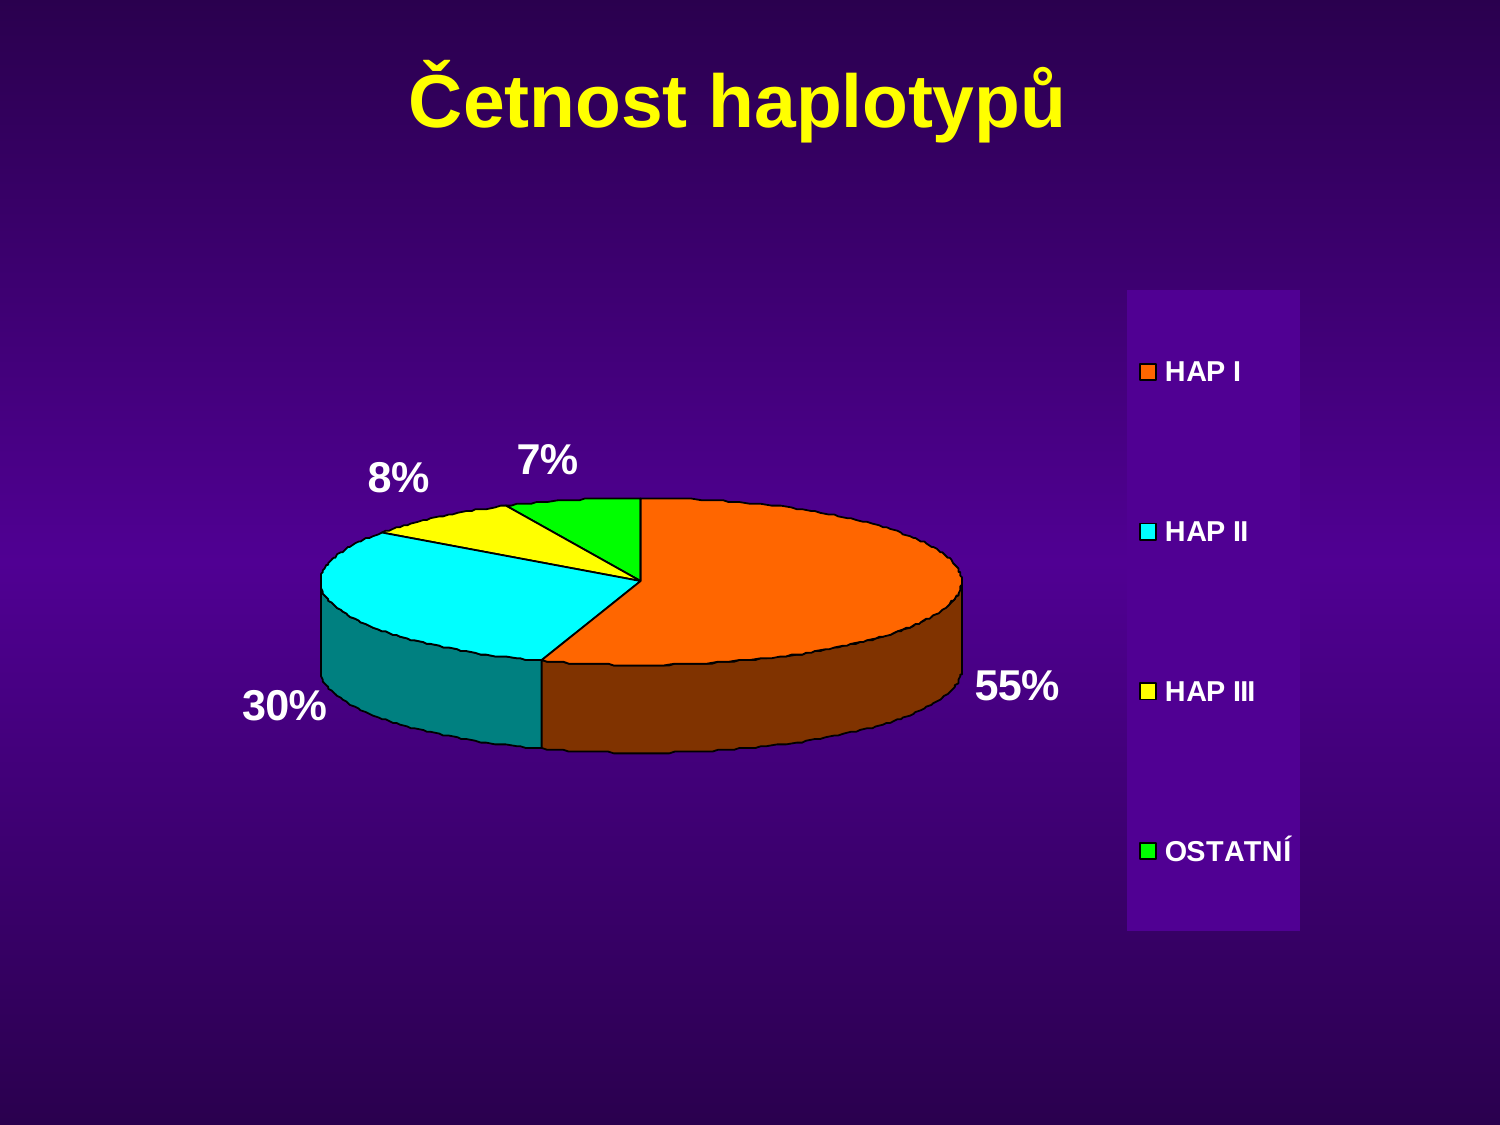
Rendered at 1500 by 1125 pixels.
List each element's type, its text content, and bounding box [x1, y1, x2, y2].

title Četnost haplotypů [88, 42, 1388, 161]
text_box [159, 243, 1309, 1011]
